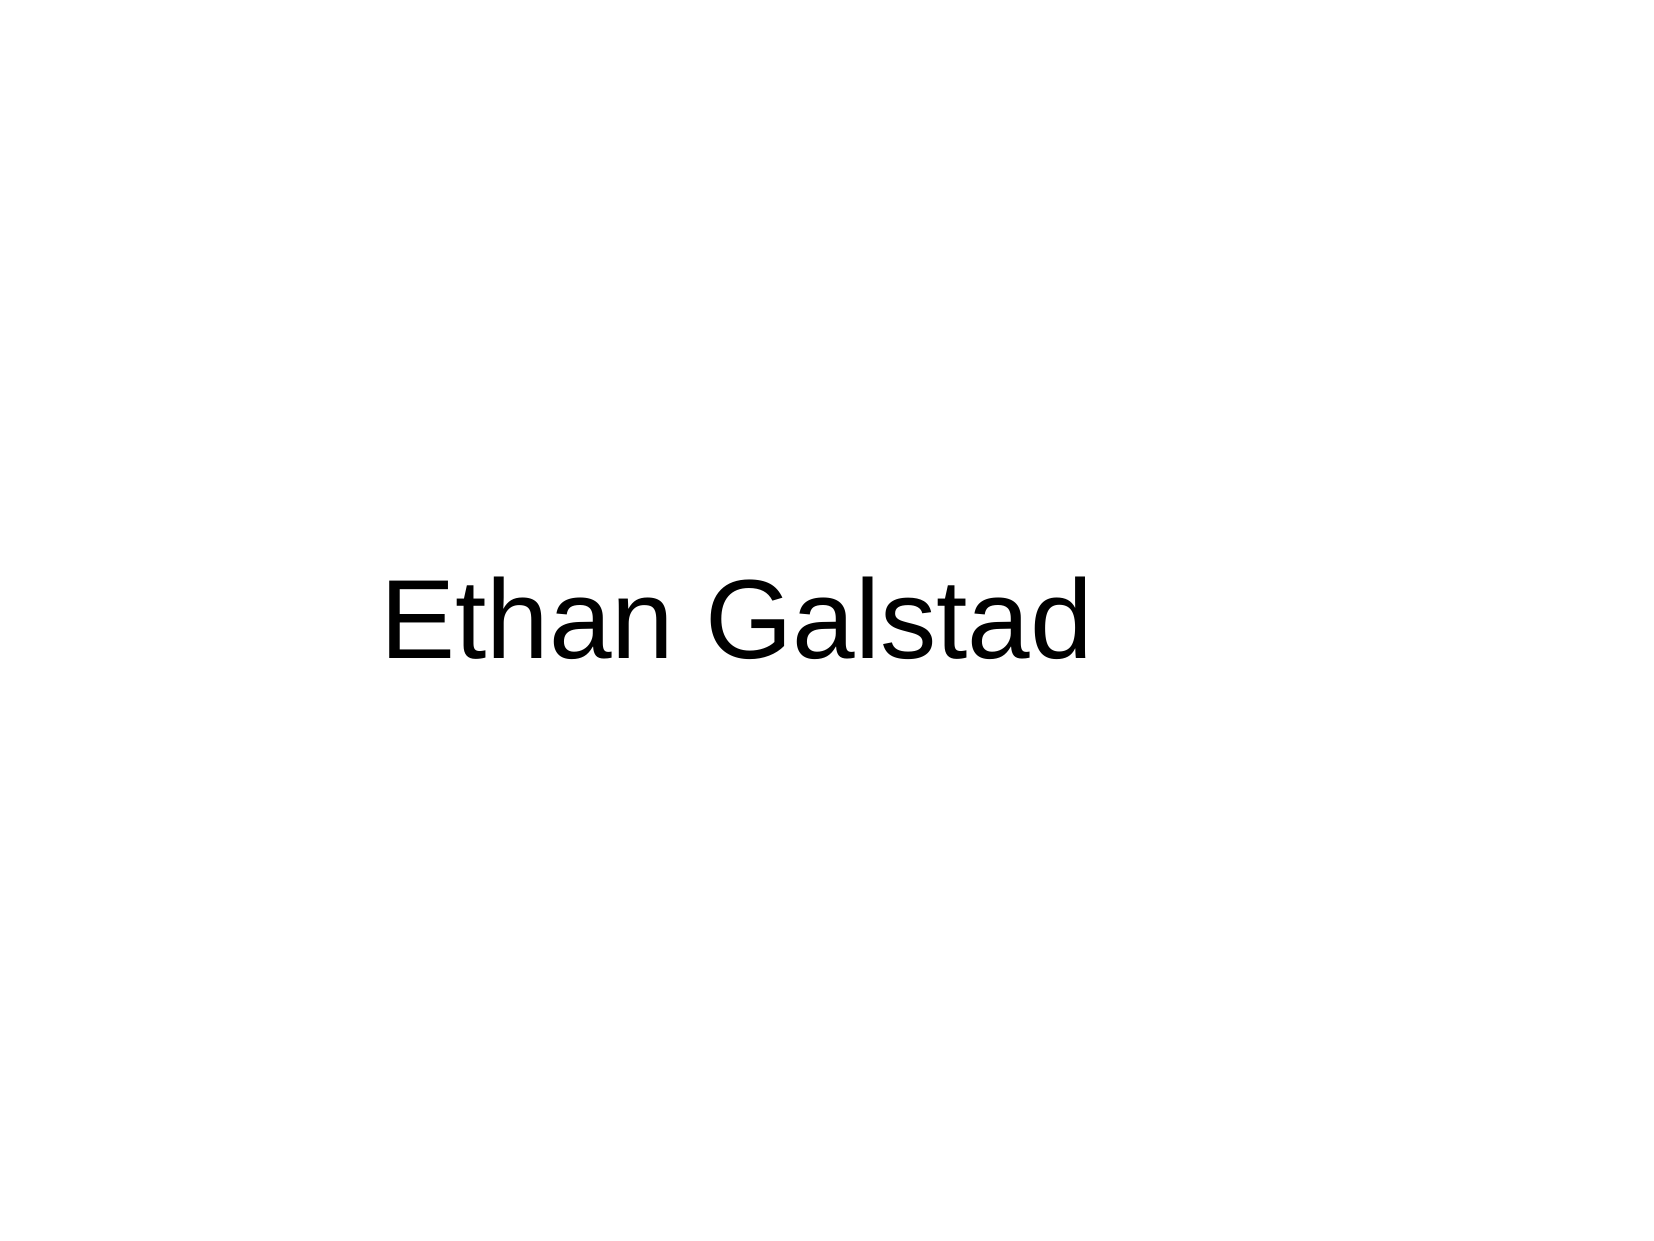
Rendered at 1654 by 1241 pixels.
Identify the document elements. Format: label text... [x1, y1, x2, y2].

text_box Ethan Galstad [365, 549, 1288, 691]
